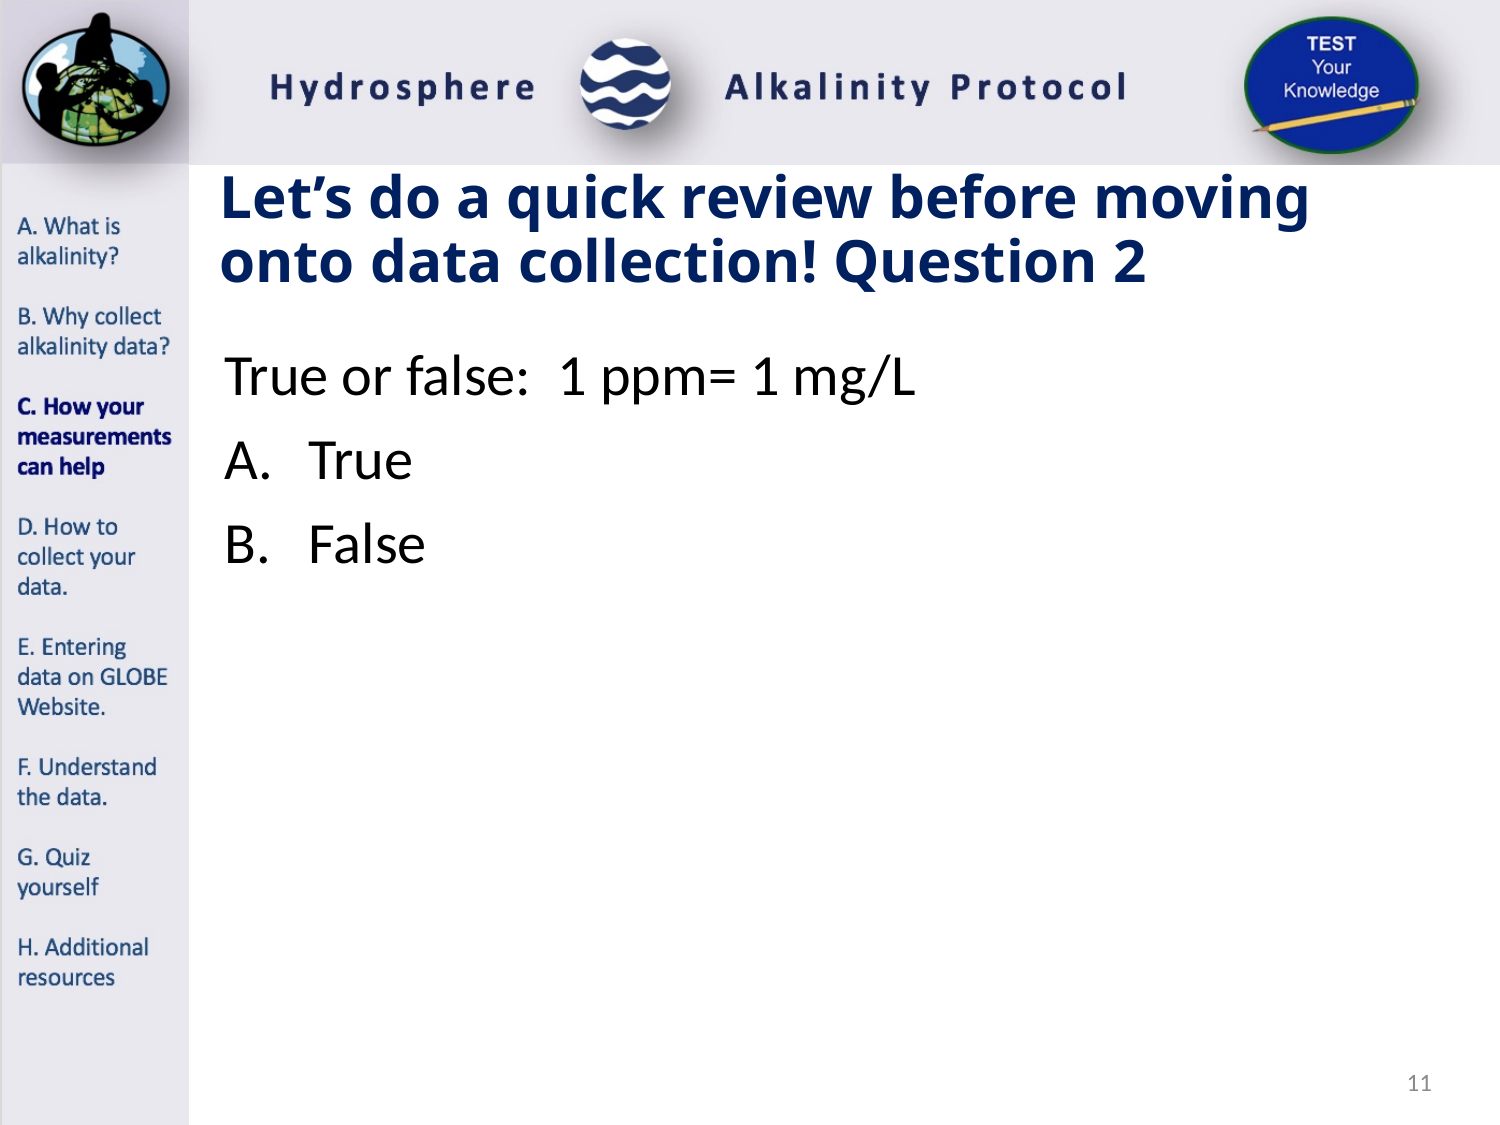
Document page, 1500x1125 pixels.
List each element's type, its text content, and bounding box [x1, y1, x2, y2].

picture [0, 0, 1500, 1125]
title Let’s do a quick review before moving onto data collection! Question 2 [204, 146, 1408, 318]
list True or false: 1 ppm= 1 mg/L True False [209, 337, 1448, 1052]
slide_number <number> [1109, 1052, 1448, 1112]
